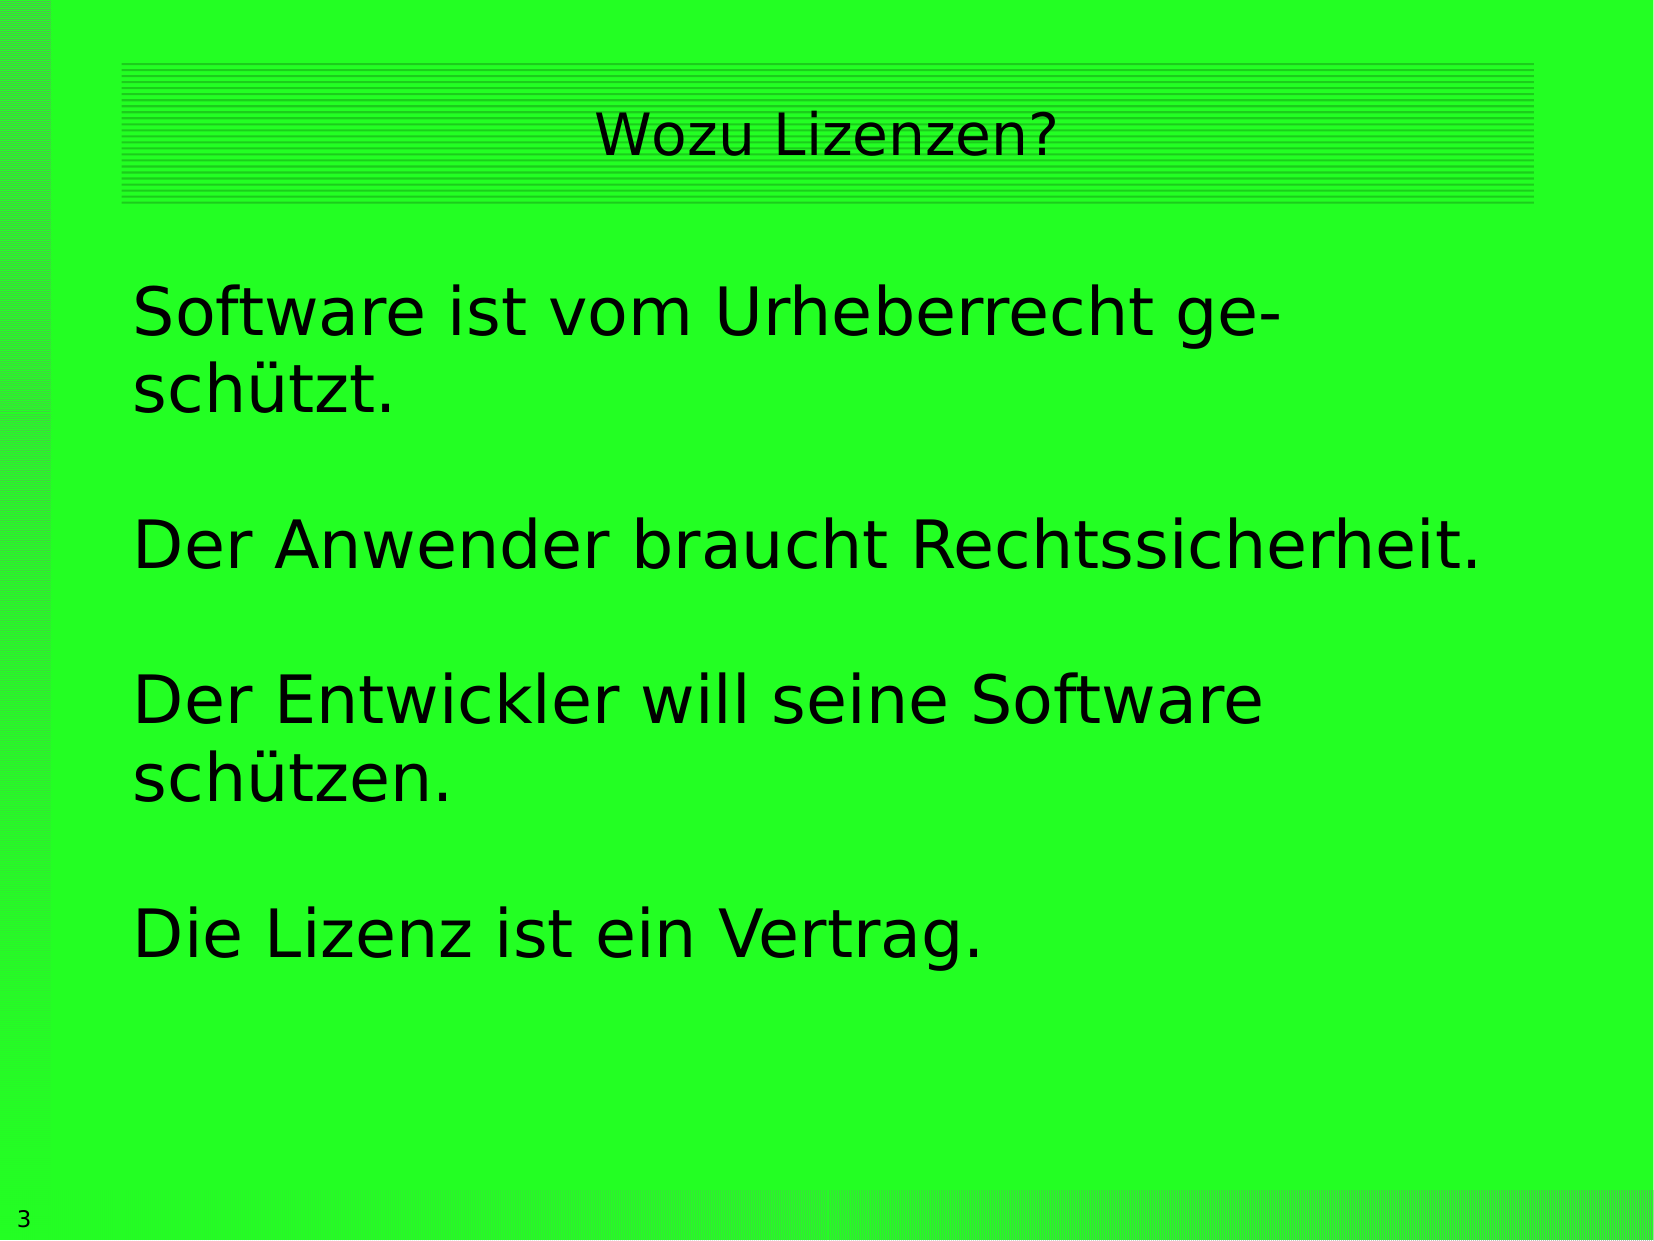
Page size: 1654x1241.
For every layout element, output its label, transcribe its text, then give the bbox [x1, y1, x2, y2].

text_box Software ist vom Urheberrecht ge-schützt. Der Anwender braucht Rechtssicherheit. Der Entwickler will seine Software schützen. Die Lizenz ist ein Vertrag. [118, 265, 1506, 1164]
title Wozu Lizenzen? [151, 56, 1503, 215]
